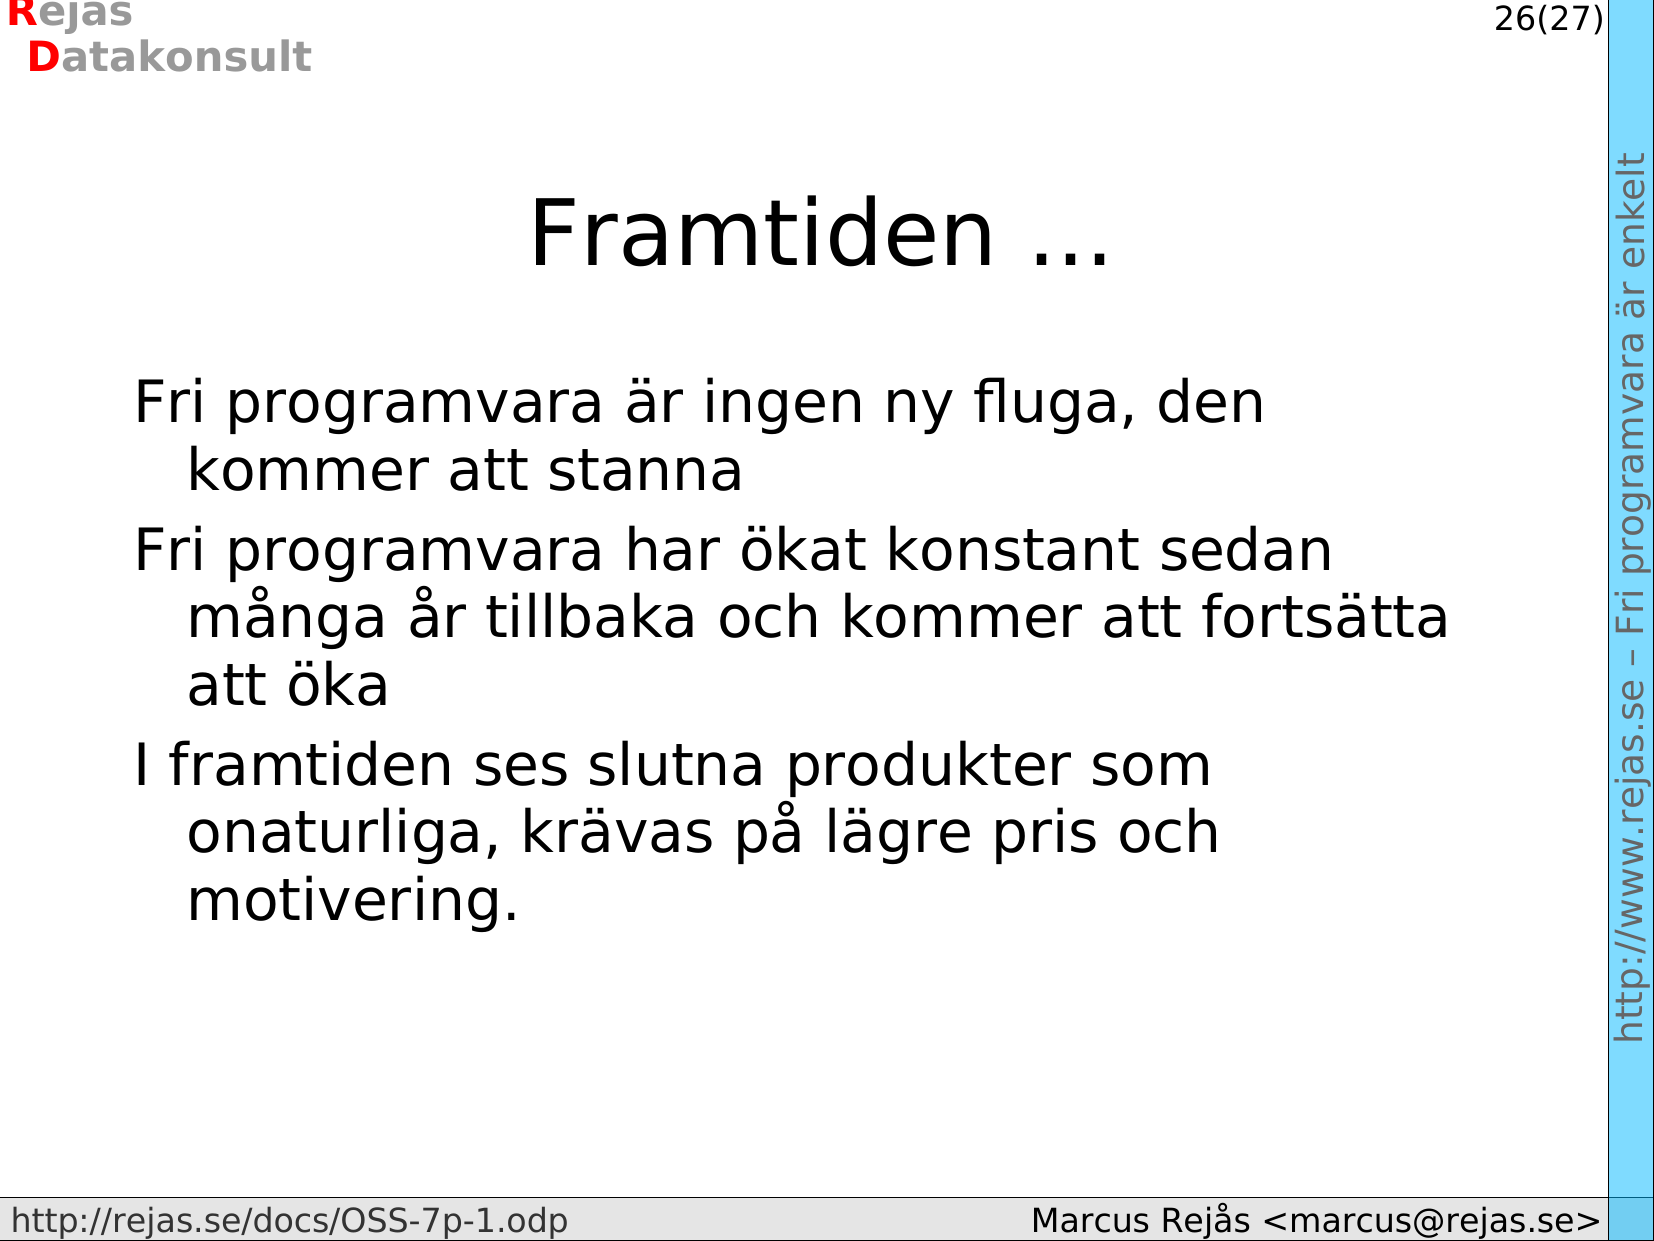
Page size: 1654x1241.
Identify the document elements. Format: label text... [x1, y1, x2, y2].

list Fri programvara är ingen ny fluga, den kommer att stanna Fri programvara har ökat konstant sedan många år tillbaka och kommer att fortsätta att öka I framtiden ses slutna produkter som onaturliga, krävas på lägre pris och motivering. [115, 368, 1528, 1165]
title Framtiden ... [115, 130, 1528, 338]
